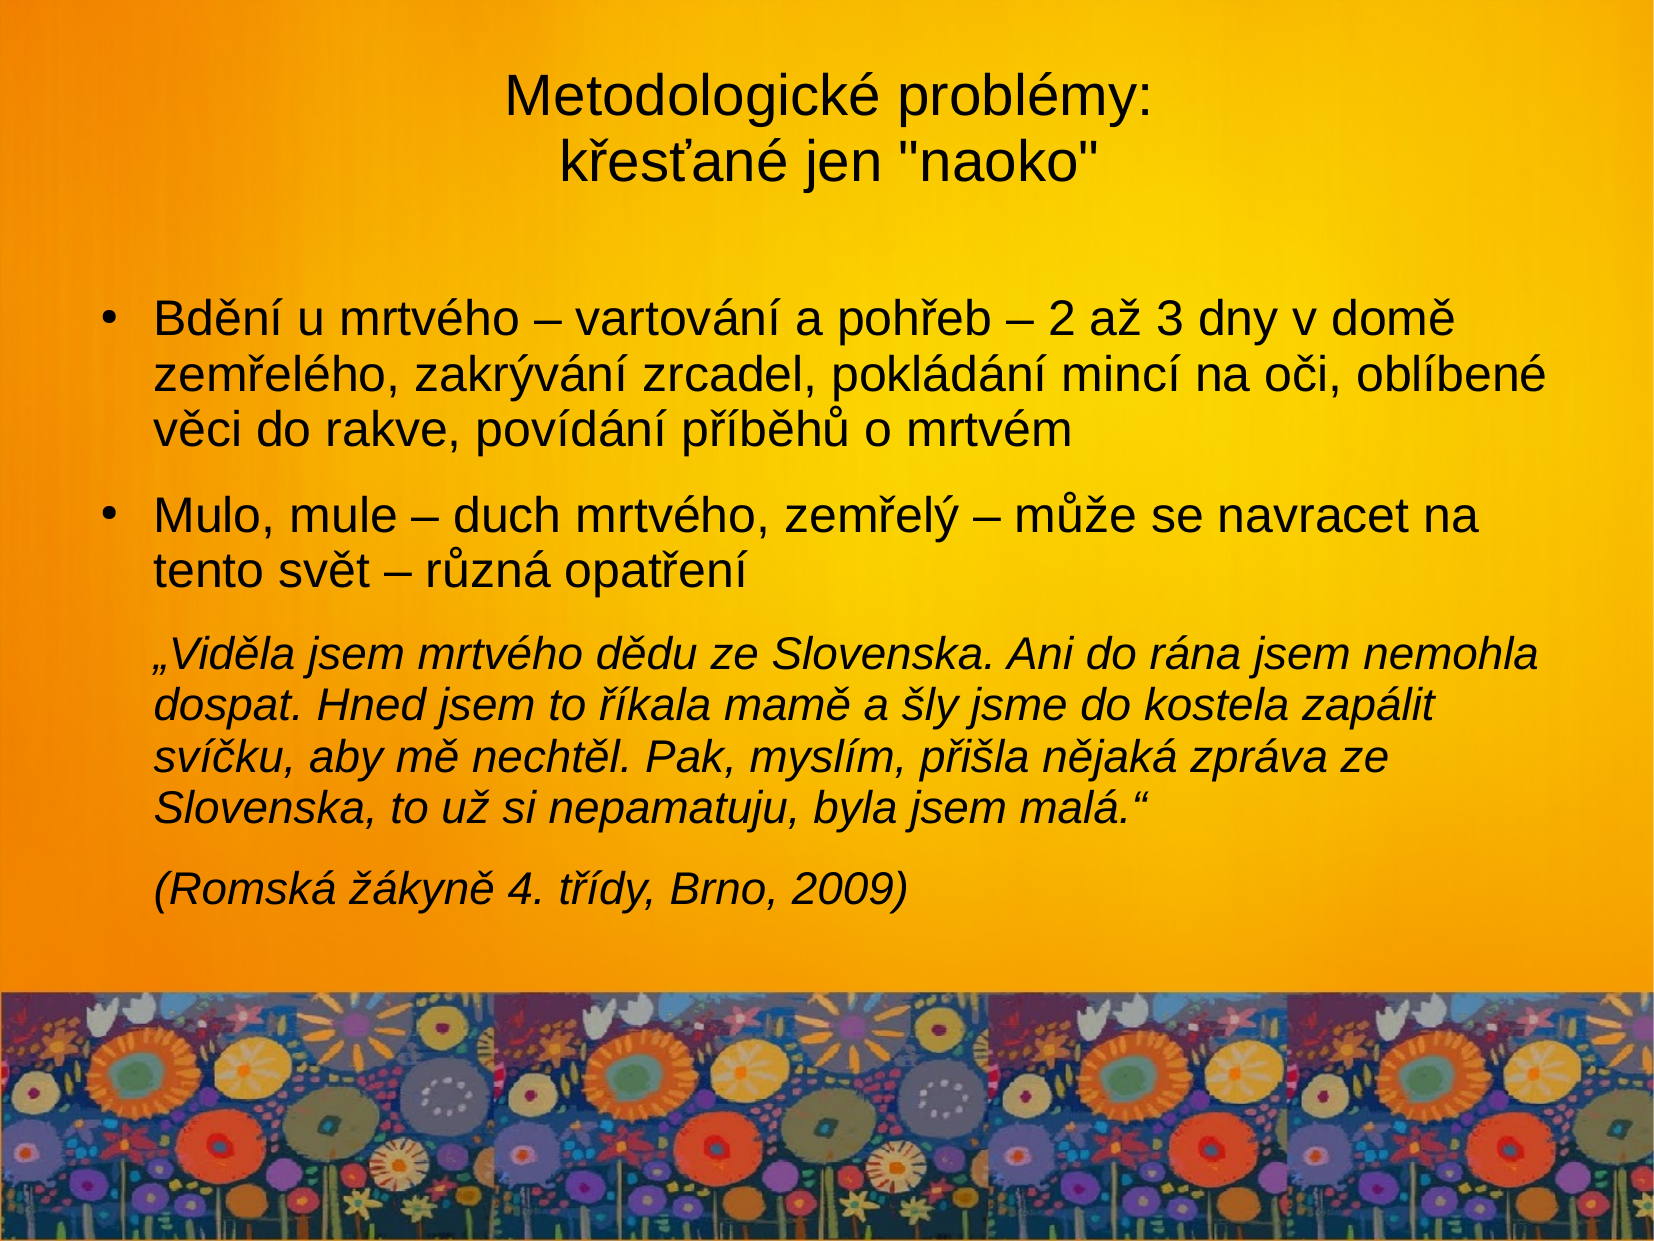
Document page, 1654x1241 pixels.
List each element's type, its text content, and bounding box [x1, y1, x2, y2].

list Bdění u mrtvého – vartování a pohřeb – 2 až 3 dny v domě zemřelého, zakrývání zrcadel, pokládání mincí na oči, oblíbené věci do rakve, povídání příběhů o mrtvém Mulo, mule – duch mrtvého, zemřelý – může se navracet na tento svět – různá opatření „Viděla jsem mrtvého dědu ze Slovenska. Ani do rána jsem nemohla dospat. Hned jsem to říkala mamě a šly jsme do kostela zapálit svíčku, aby mě nechtěl. Pak, myslím, přišla nějaká zpráva ze Slovenska, to už si nepamatuju, byla jsem malá.“ (Romská žákyně 4. třídy, Brno, 2009) [82, 290, 1571, 1109]
title Metodologické problémy: křesťané jen "naoko" [88, 49, 1571, 207]
picture [0, 0, 1654, 1241]
